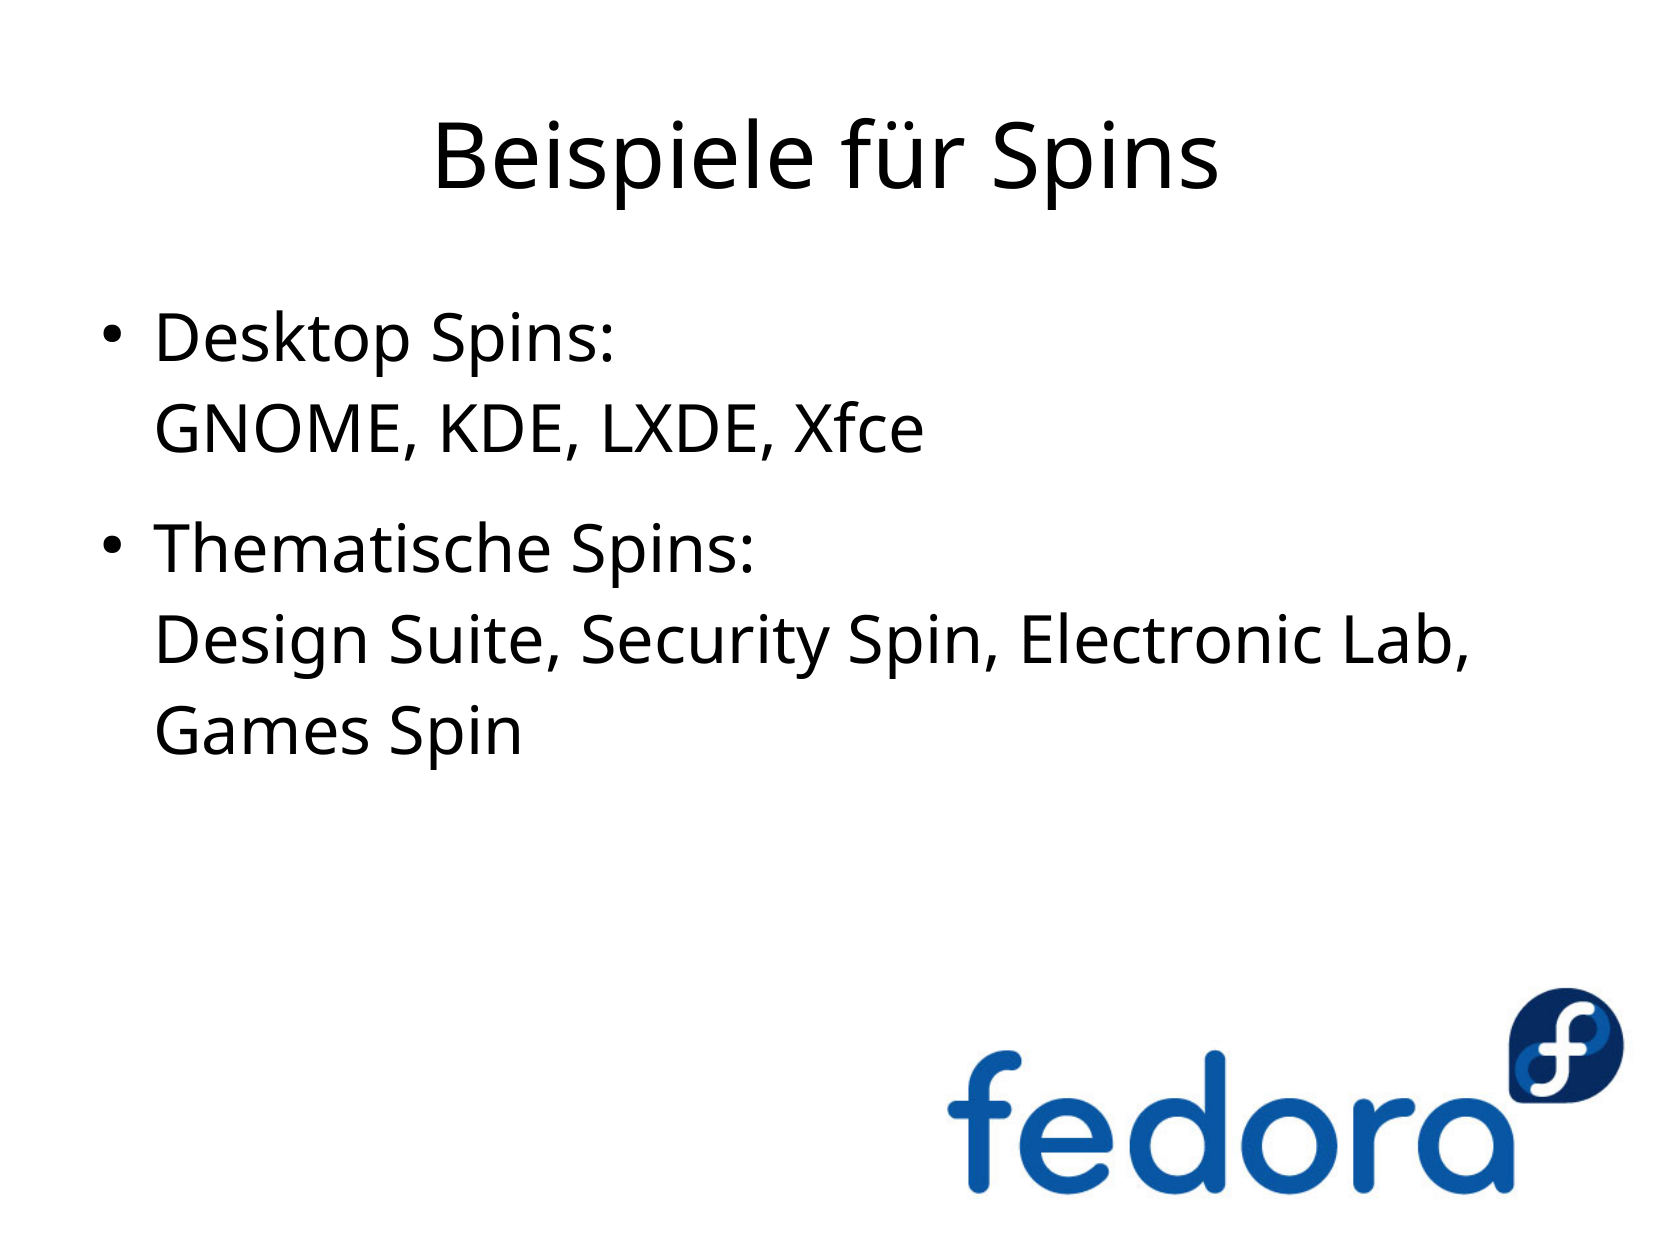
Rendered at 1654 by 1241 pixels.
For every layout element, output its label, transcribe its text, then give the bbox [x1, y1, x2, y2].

list Desktop Spins: GNOME, KDE, LXDE, Xfce Thematische Spins: Design Suite, Security Spin, Electronic Lab, Games Spin [82, 290, 1571, 1109]
picture [925, 967, 1639, 1223]
title Beispiele für Spins [82, 49, 1571, 257]
